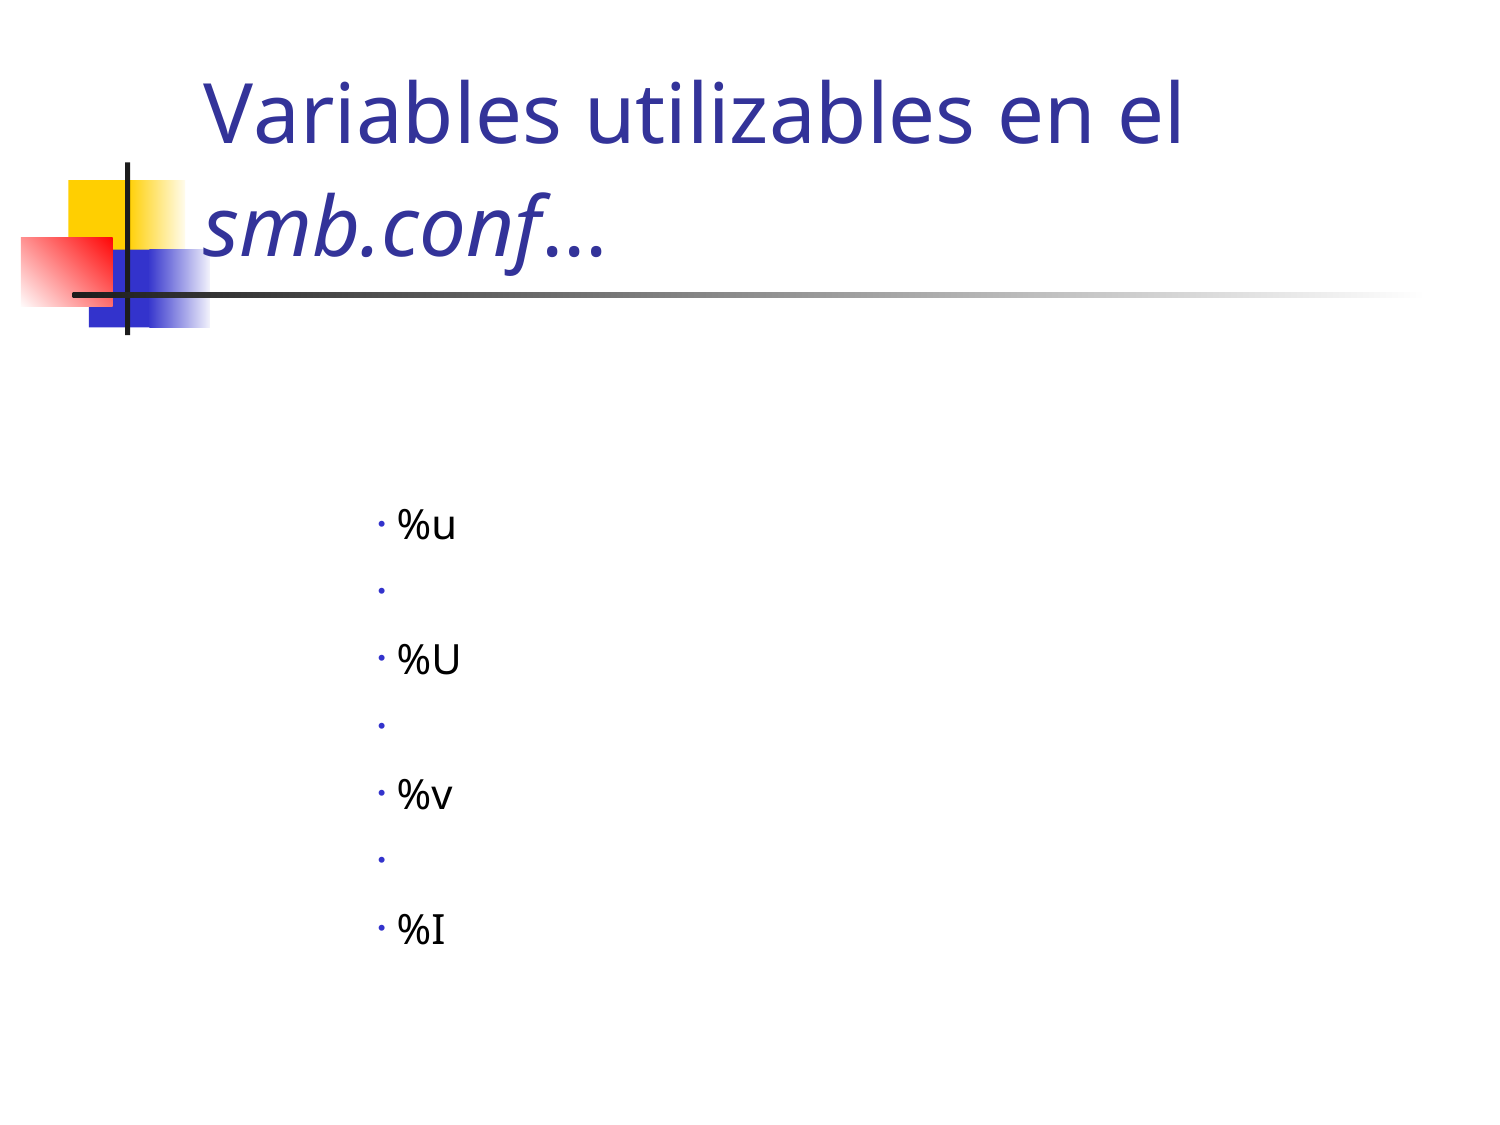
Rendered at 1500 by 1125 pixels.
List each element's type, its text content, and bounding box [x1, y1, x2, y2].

title Variables utilizables en el smb.conf... [188, 73, 1468, 289]
text_box %u %U %v %I [362, 487, 1413, 951]
